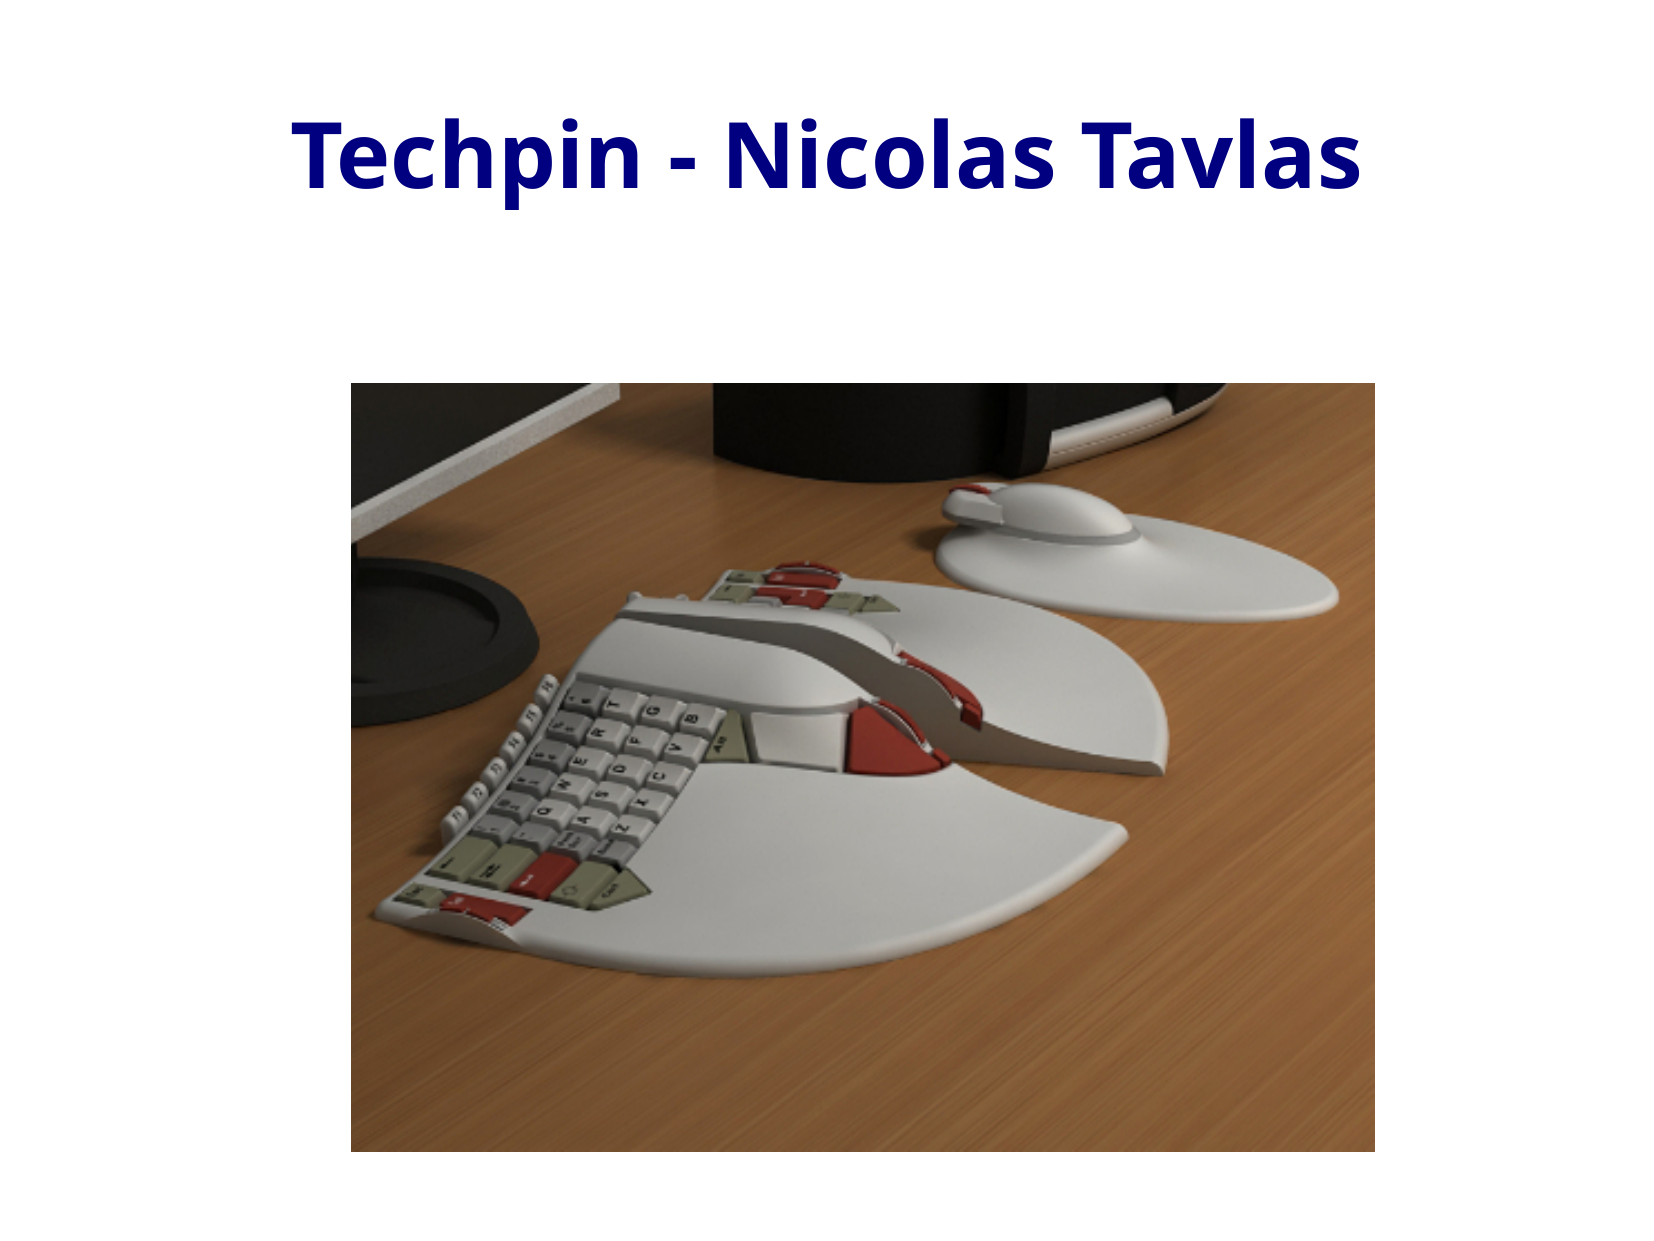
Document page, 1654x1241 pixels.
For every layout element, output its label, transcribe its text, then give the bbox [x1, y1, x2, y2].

picture [351, 383, 1375, 1152]
title Techpin - Nicolas Tavlas [82, 56, 1571, 250]
